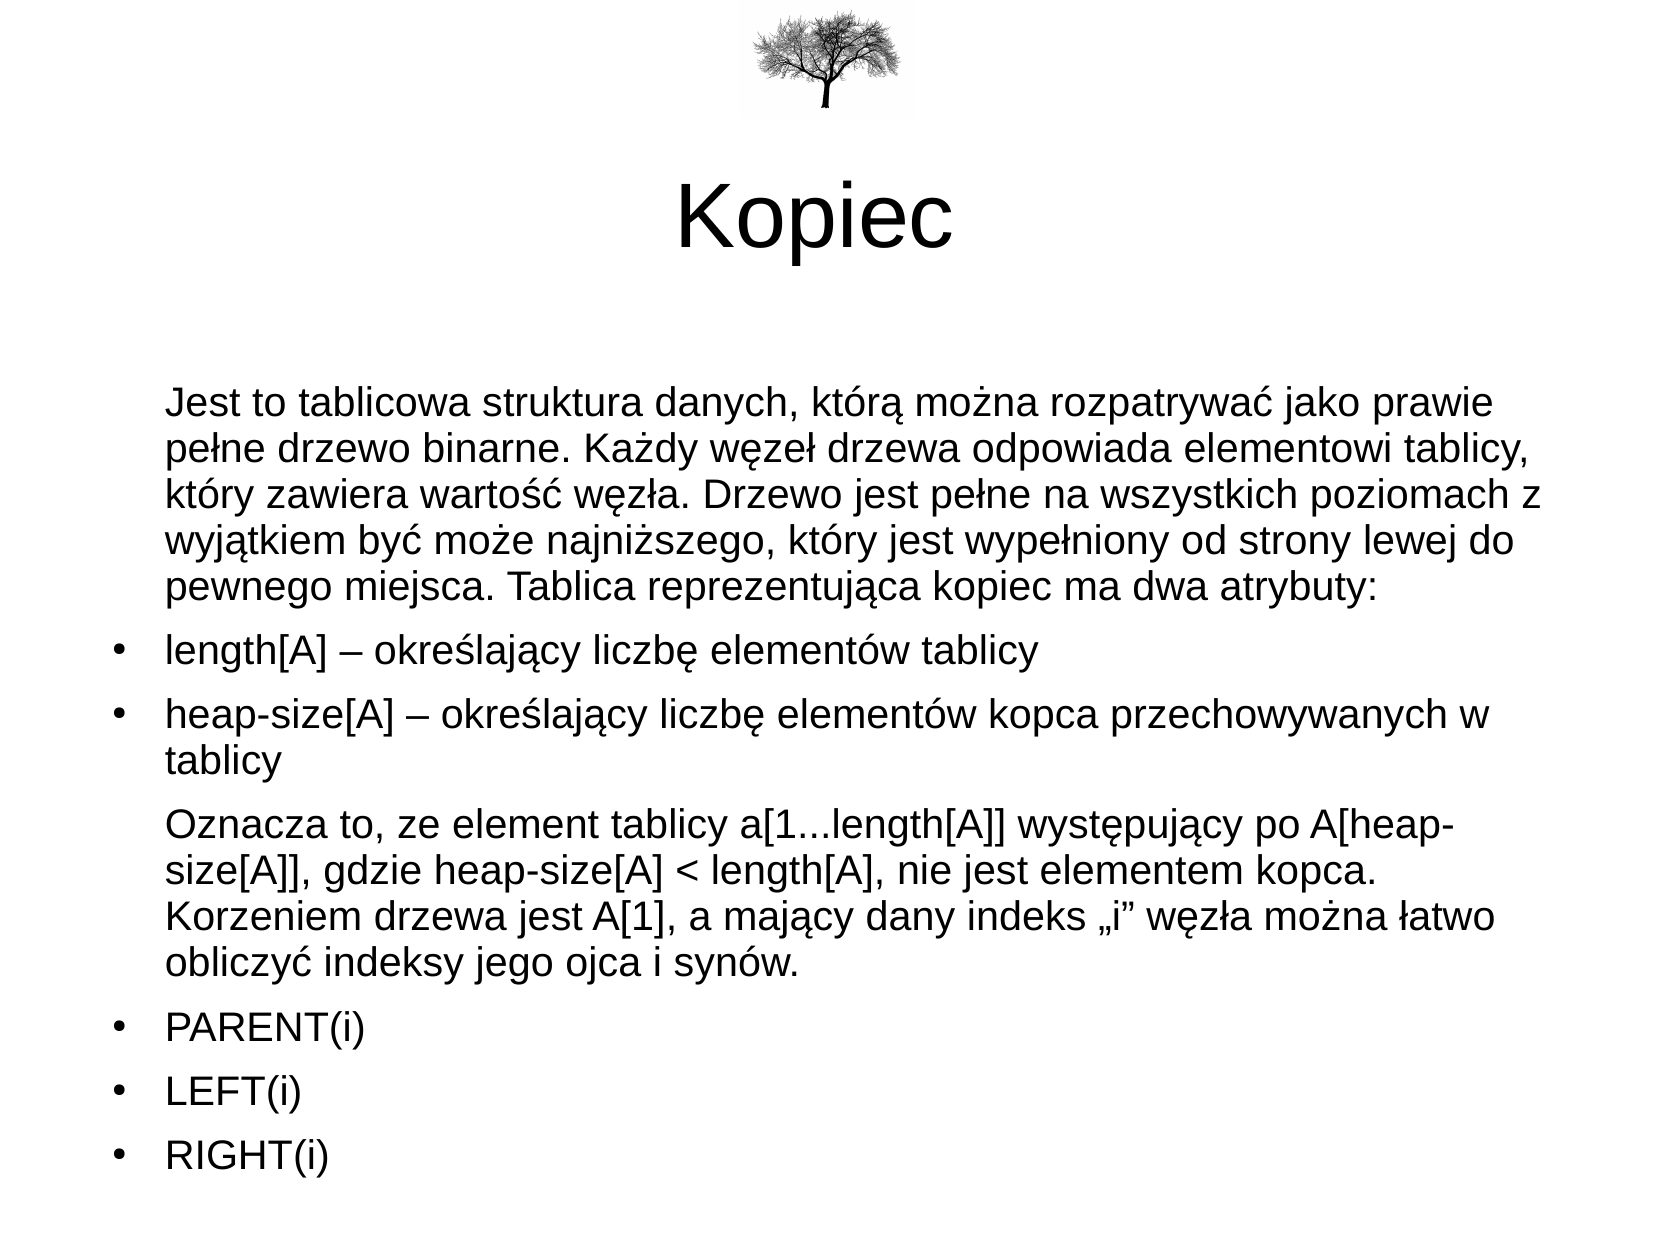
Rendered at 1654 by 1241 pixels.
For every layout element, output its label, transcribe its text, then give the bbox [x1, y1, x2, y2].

picture [738, 0, 916, 111]
title Kopiec [70, 111, 1560, 319]
list Jest to tablicowa struktura danych, którą można rozpatrywać jako prawie pełne drzewo binarne. Każdy węzeł drzewa odpowiada elementowi tablicy, który zawiera wartość węzła. Drzewo jest pełne na wszystkich poziomach z wyjątkiem być może najniższego, który jest wypełniony od strony lewej do pewnego miejsca. Tablica reprezentująca kopiec ma dwa atrybuty: length[A] – określający liczbę elementów tablicy heap-size[A] – określający liczbę elementów kopca przechowywanych w tablicy Oznacza to, ze element tablicy a[1...length[A]] występujący po A[heap-size[A]], gdzie heap-size[A] < length[A], nie jest elementem kopca. Korzeniem drzewa jest A[1], a mający dany indeks „i” węzła można łatwo obliczyć indeksy jego ojca i synów. PARENT(i) LEFT(i) RIGHT(i) [94, 379, 1583, 1182]
